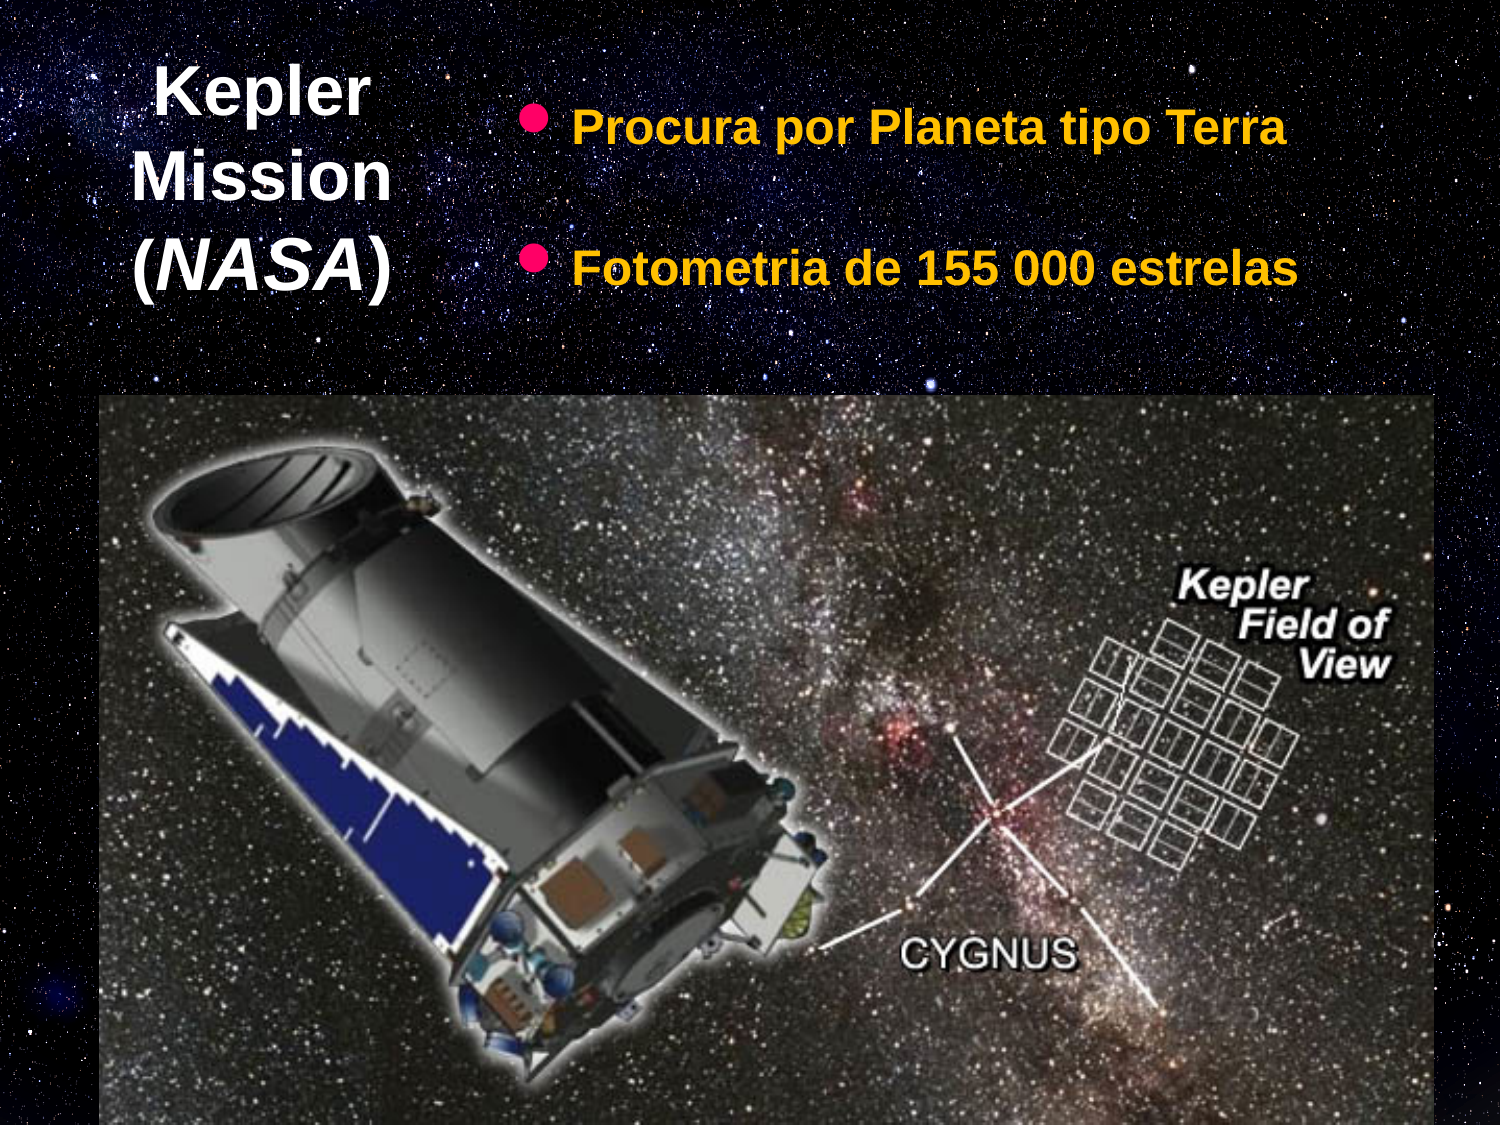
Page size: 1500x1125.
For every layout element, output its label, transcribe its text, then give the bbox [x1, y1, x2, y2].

title Kepler Mission (NASA) [62, 24, 463, 325]
list Procura por Planeta tipo Terra Fotometria de 155 000 estrelas [500, 87, 1500, 475]
picture [0, 0, 1500, 1125]
